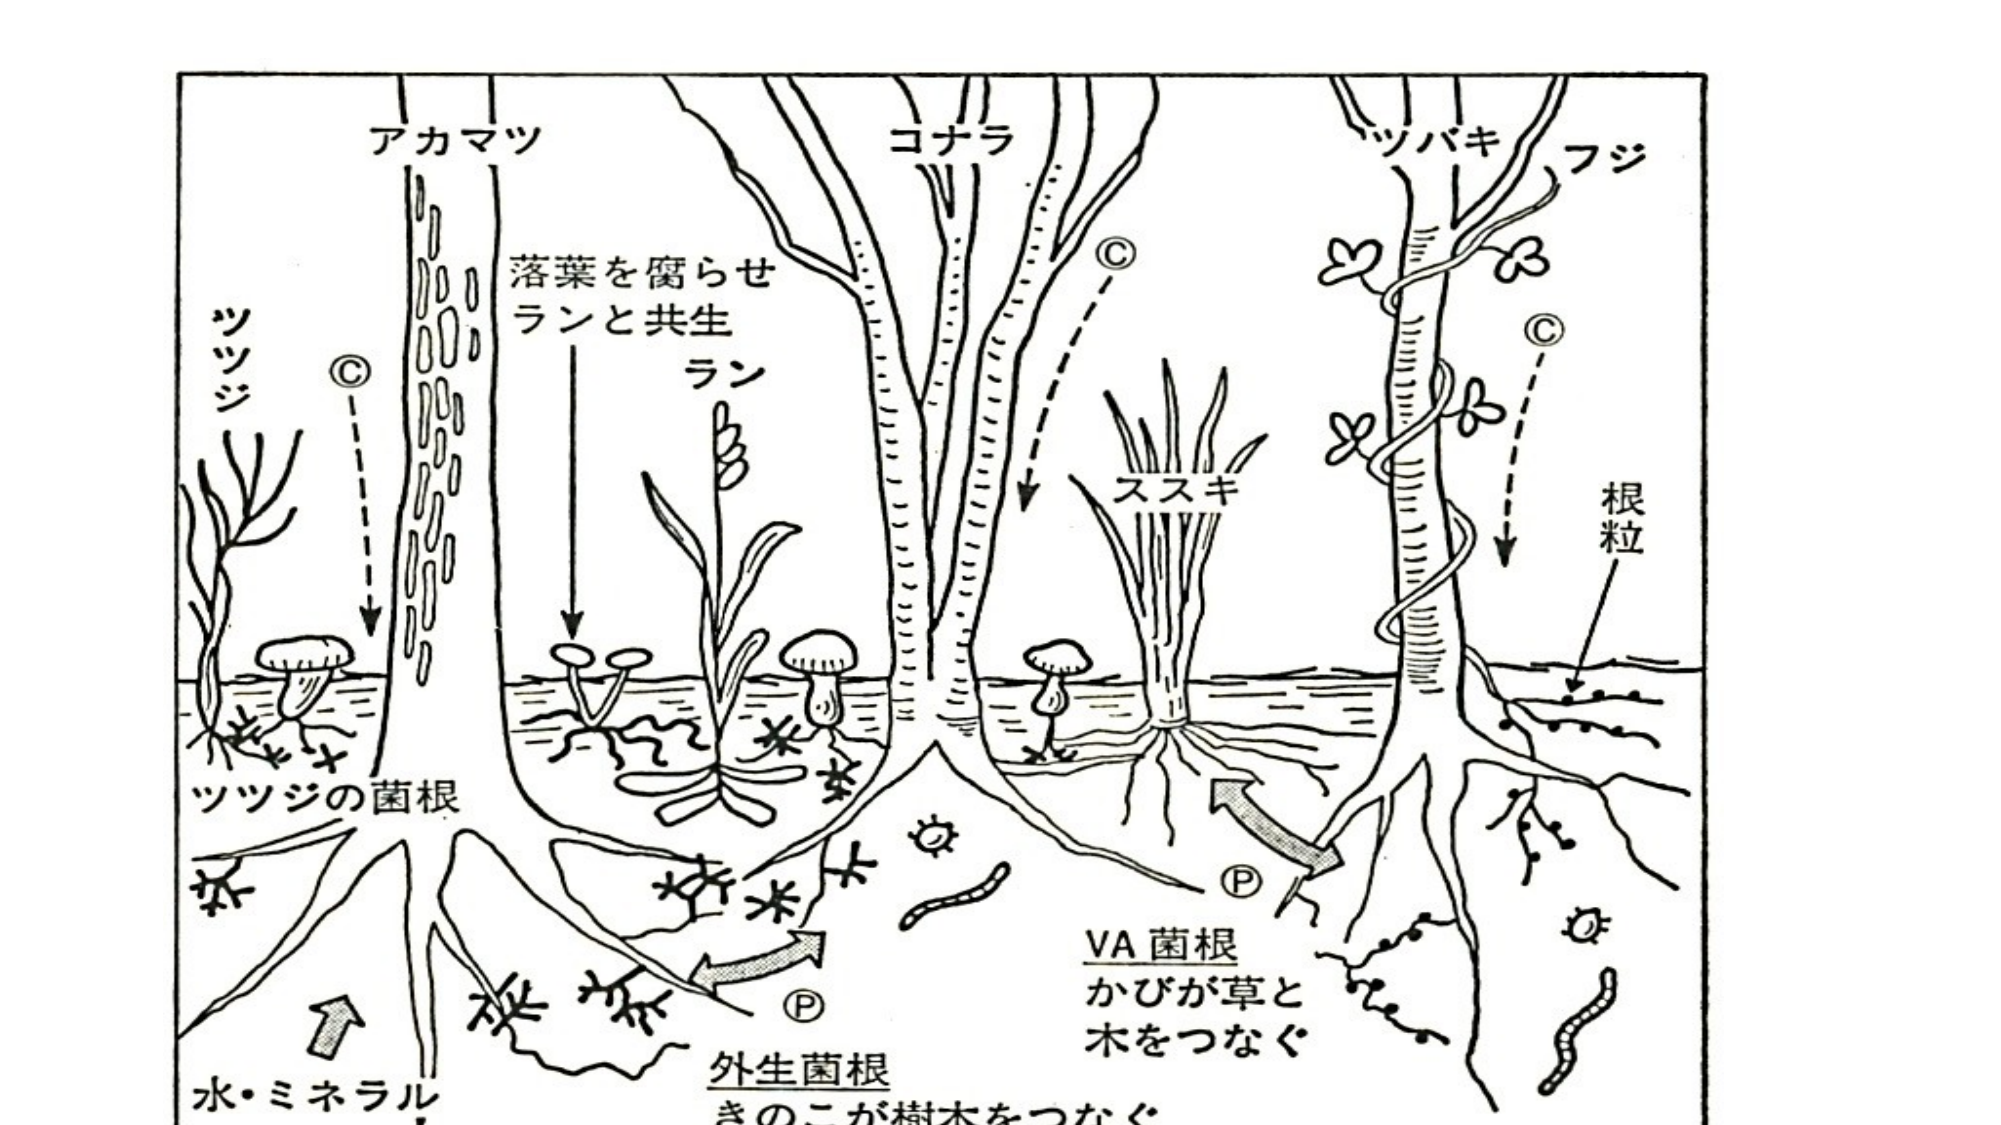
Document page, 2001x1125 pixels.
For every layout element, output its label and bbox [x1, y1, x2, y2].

picture [163, 58, 1724, 1125]
